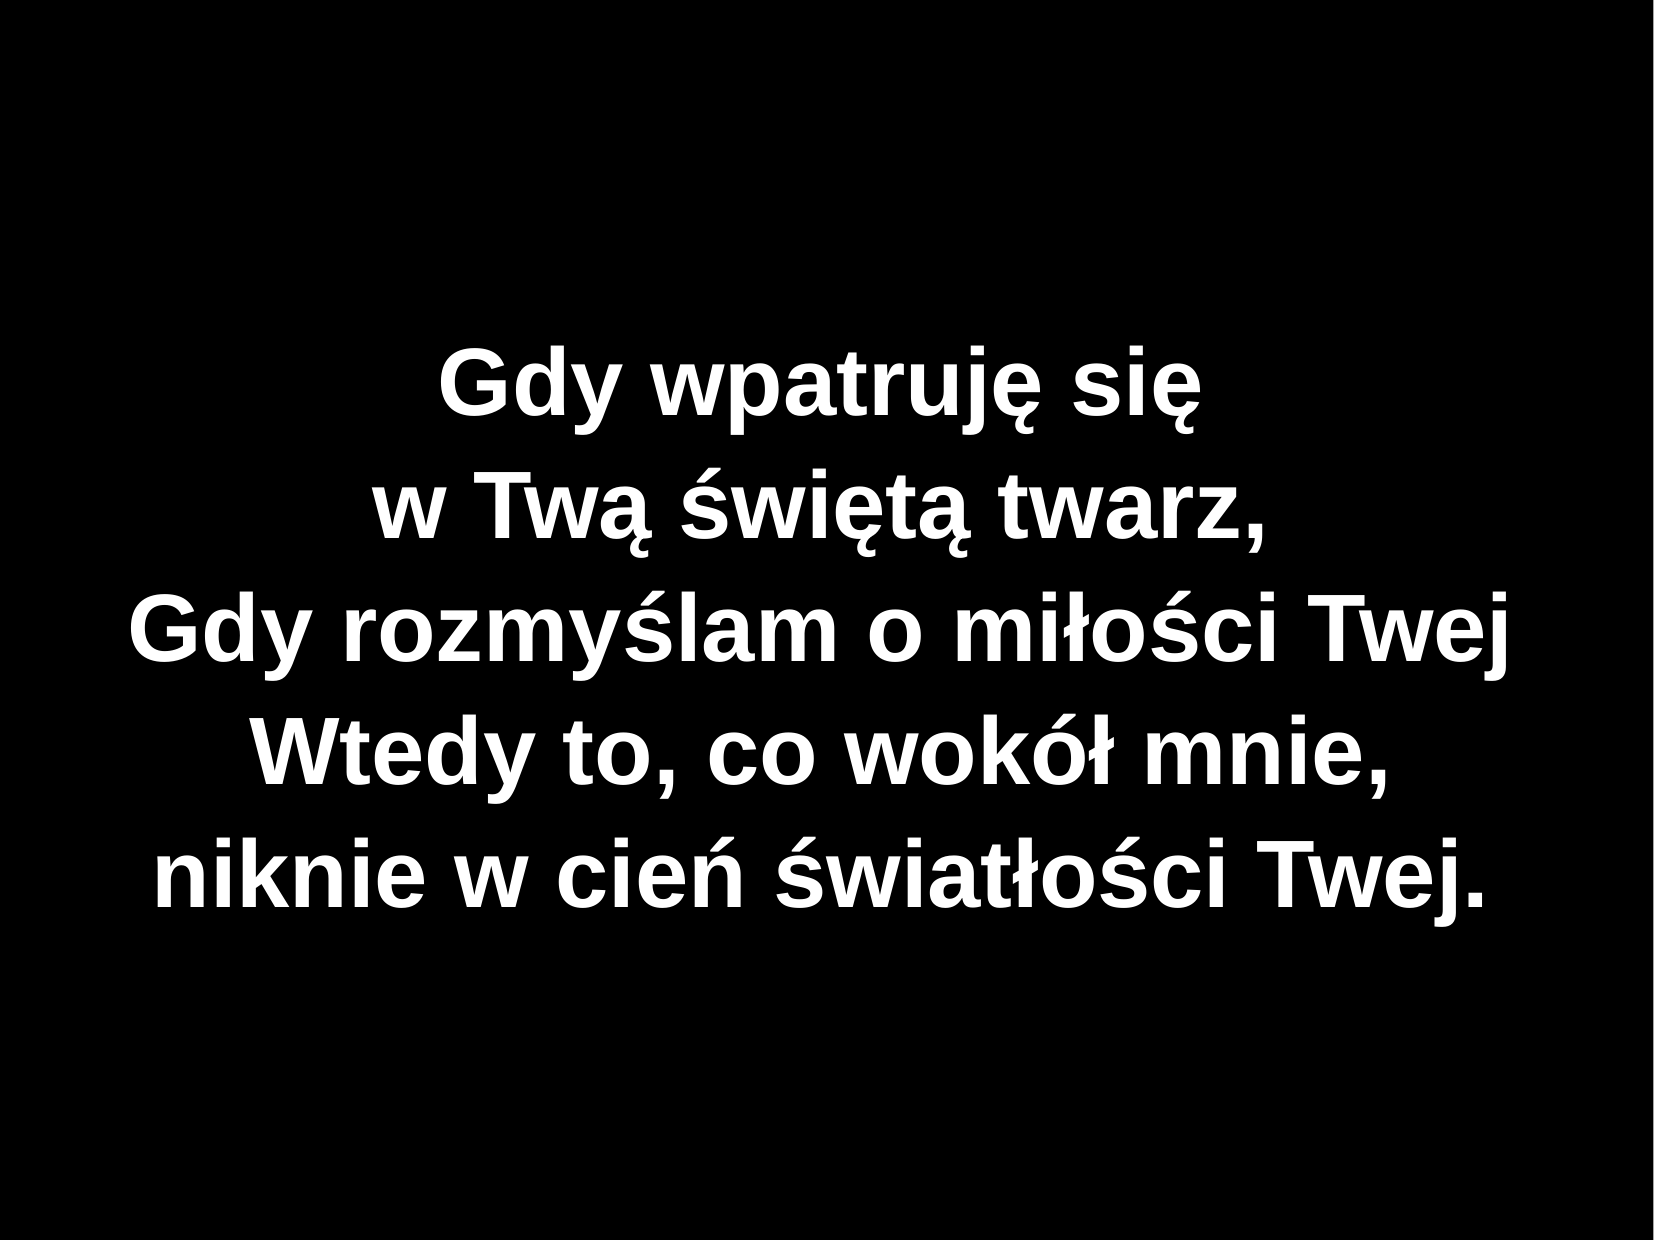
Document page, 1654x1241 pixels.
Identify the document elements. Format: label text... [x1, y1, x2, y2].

subtitle Gdy wpatruję się w Twą świętą twarz, Gdy rozmyślam o miłości Twej Wtedy to, co wokół mnie, niknie w cień światłości Twej. [0, 0, 1642, 1241]
